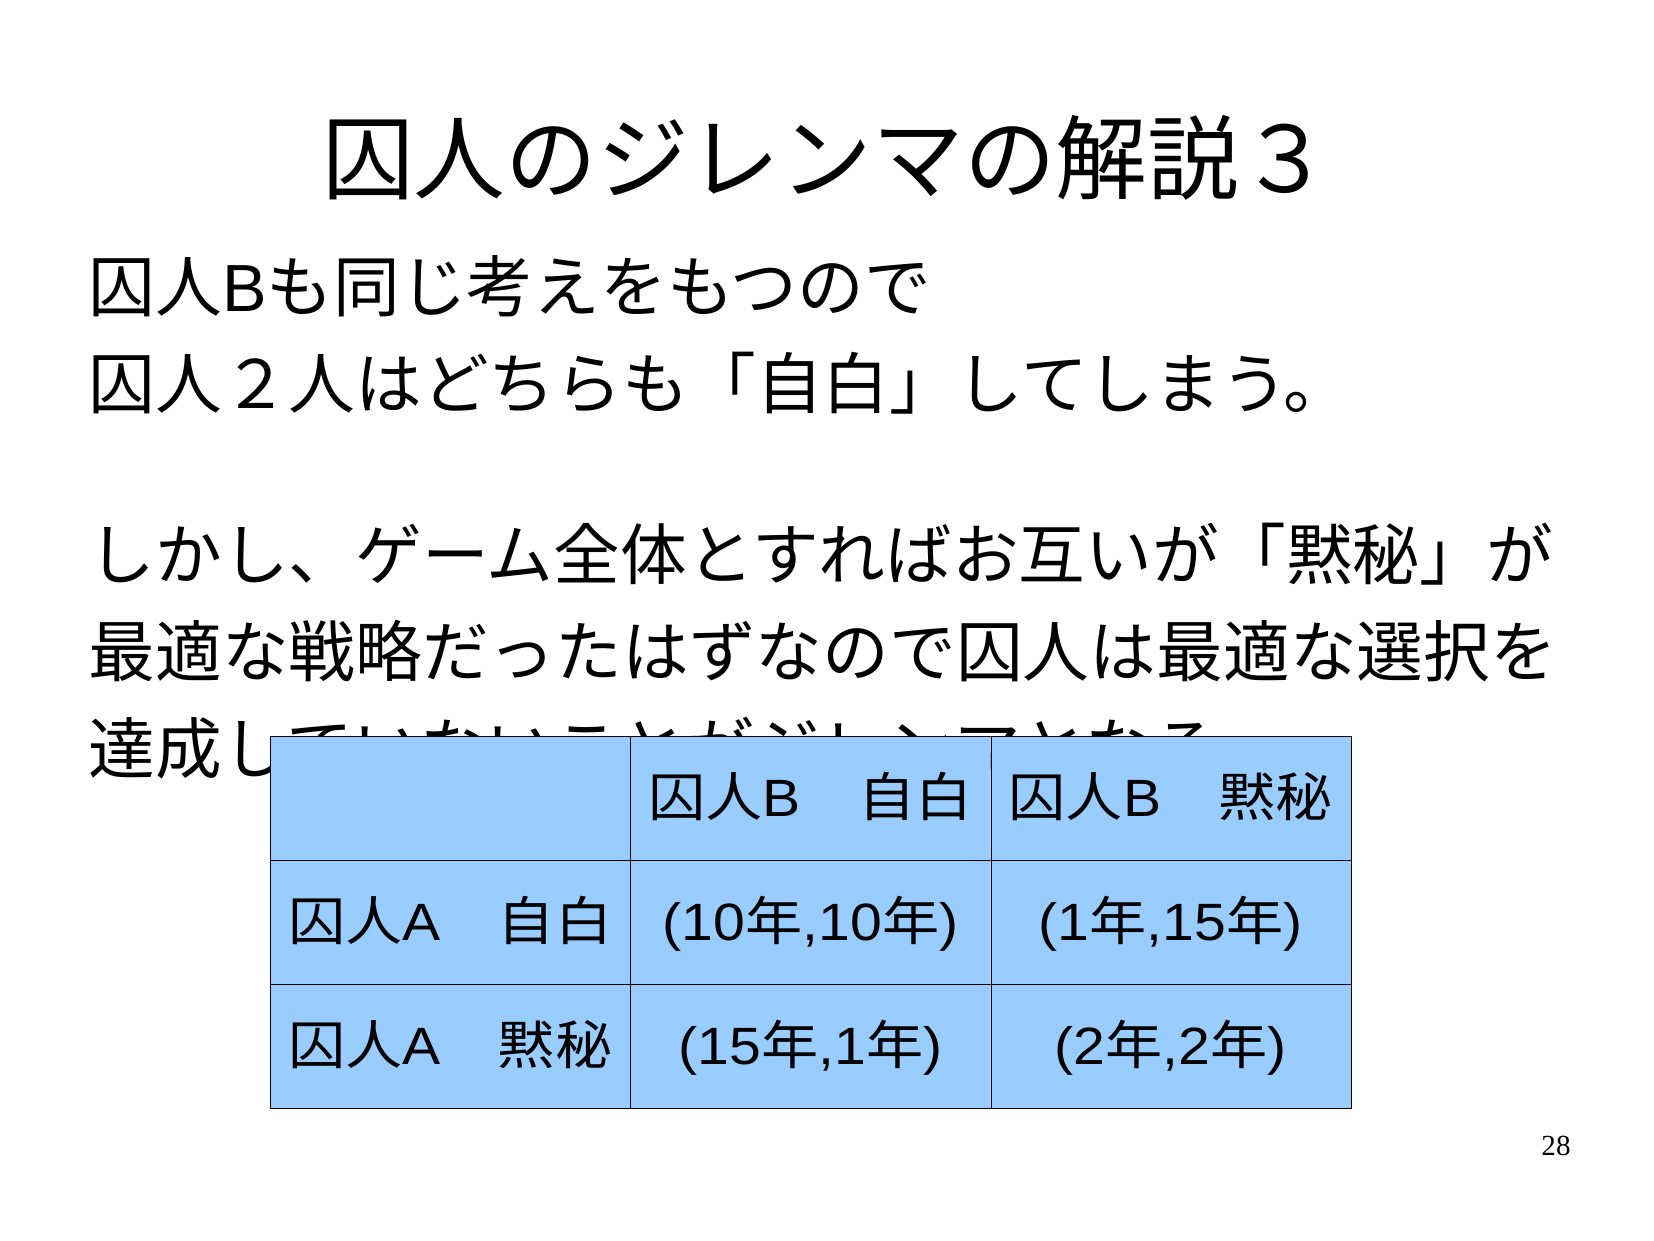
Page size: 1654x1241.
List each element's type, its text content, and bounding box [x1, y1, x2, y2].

subtitle 囚人Bも同じ考えをもつので 囚人２人はどちらも「自白」してしまう。 しかし、ゲーム全体とすればお互いが「黙秘」が最適な戦略だったはずなので囚人は最適な選択を達成していないことがジレンマとなる。 [88, 111, 1577, 916]
title 囚人のジレンマの解説３ [82, 56, 1571, 250]
chart [206, 590, 1477, 1241]
